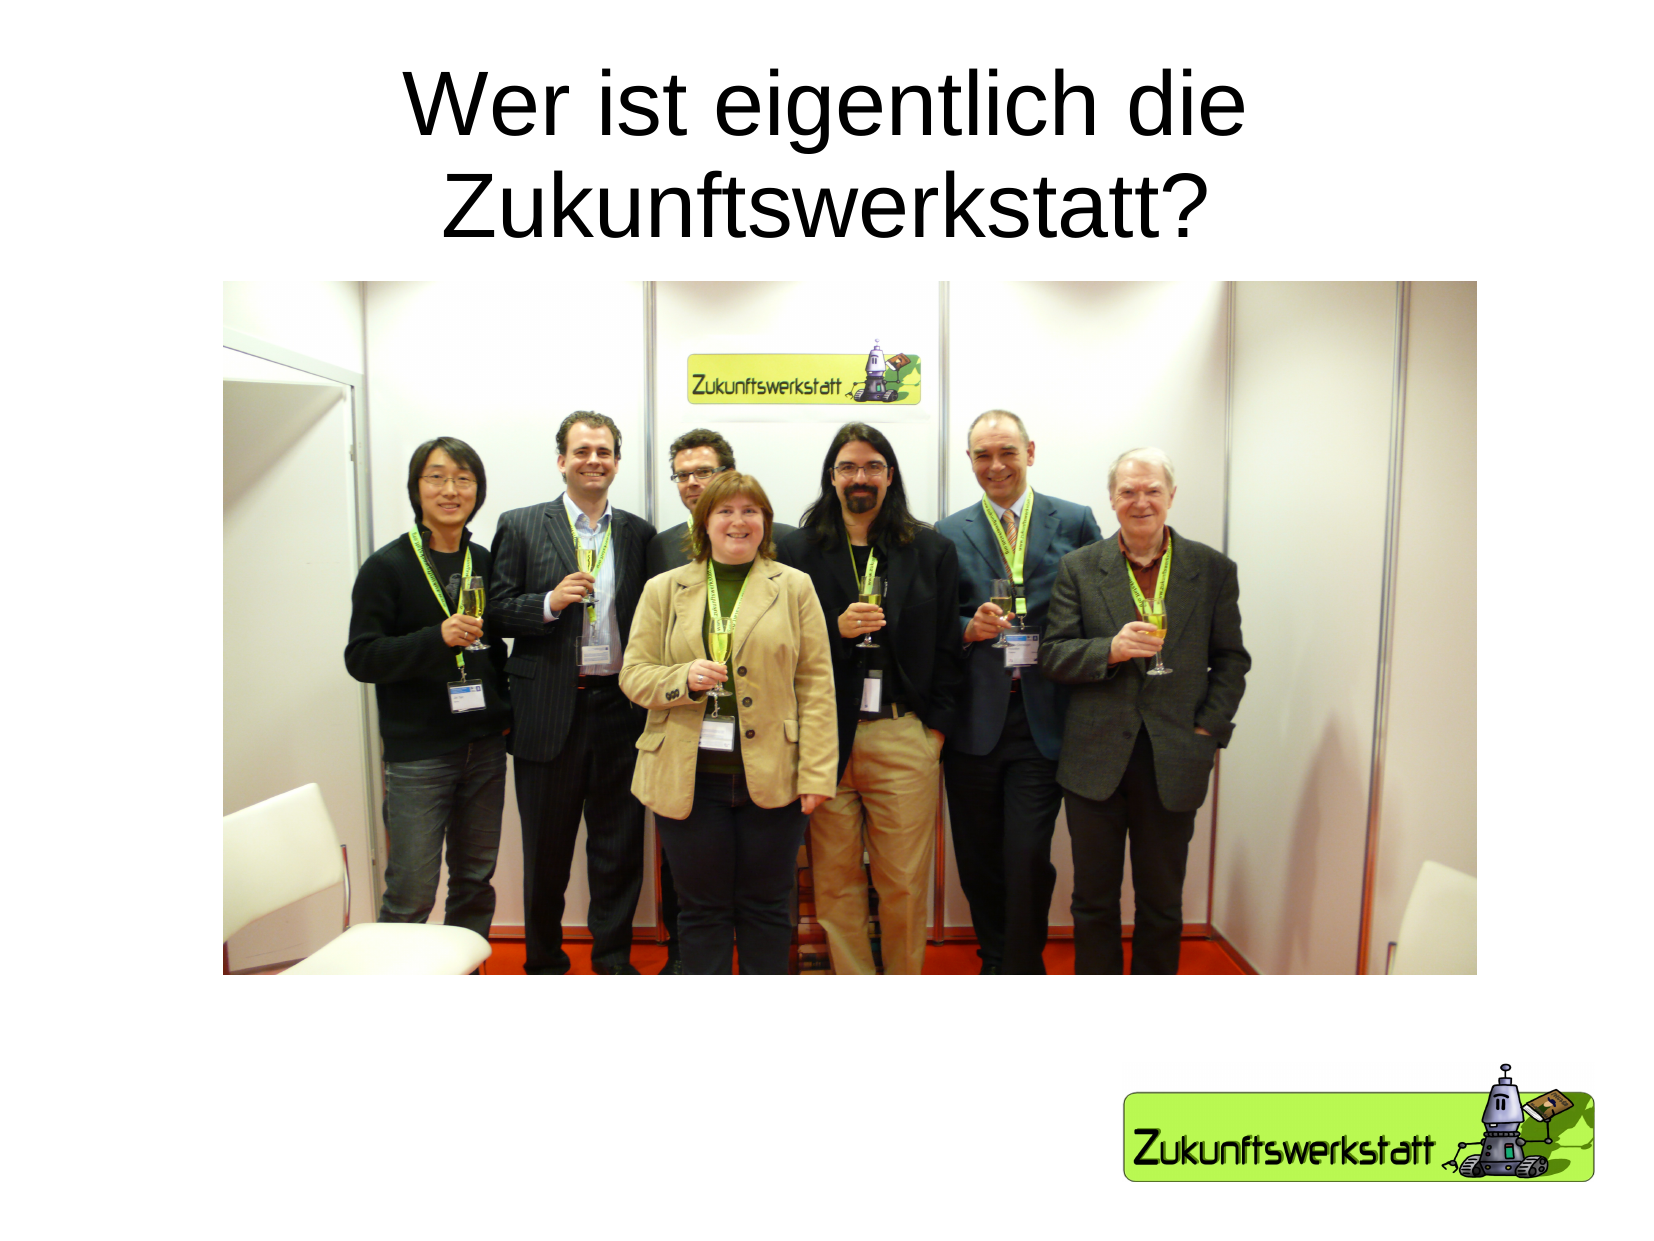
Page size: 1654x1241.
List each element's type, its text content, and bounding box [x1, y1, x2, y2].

text_box Wer ist eigentlich die Zukunftswerkstatt? [82, 49, 1571, 257]
picture [223, 281, 1477, 975]
picture [1122, 1062, 1595, 1182]
